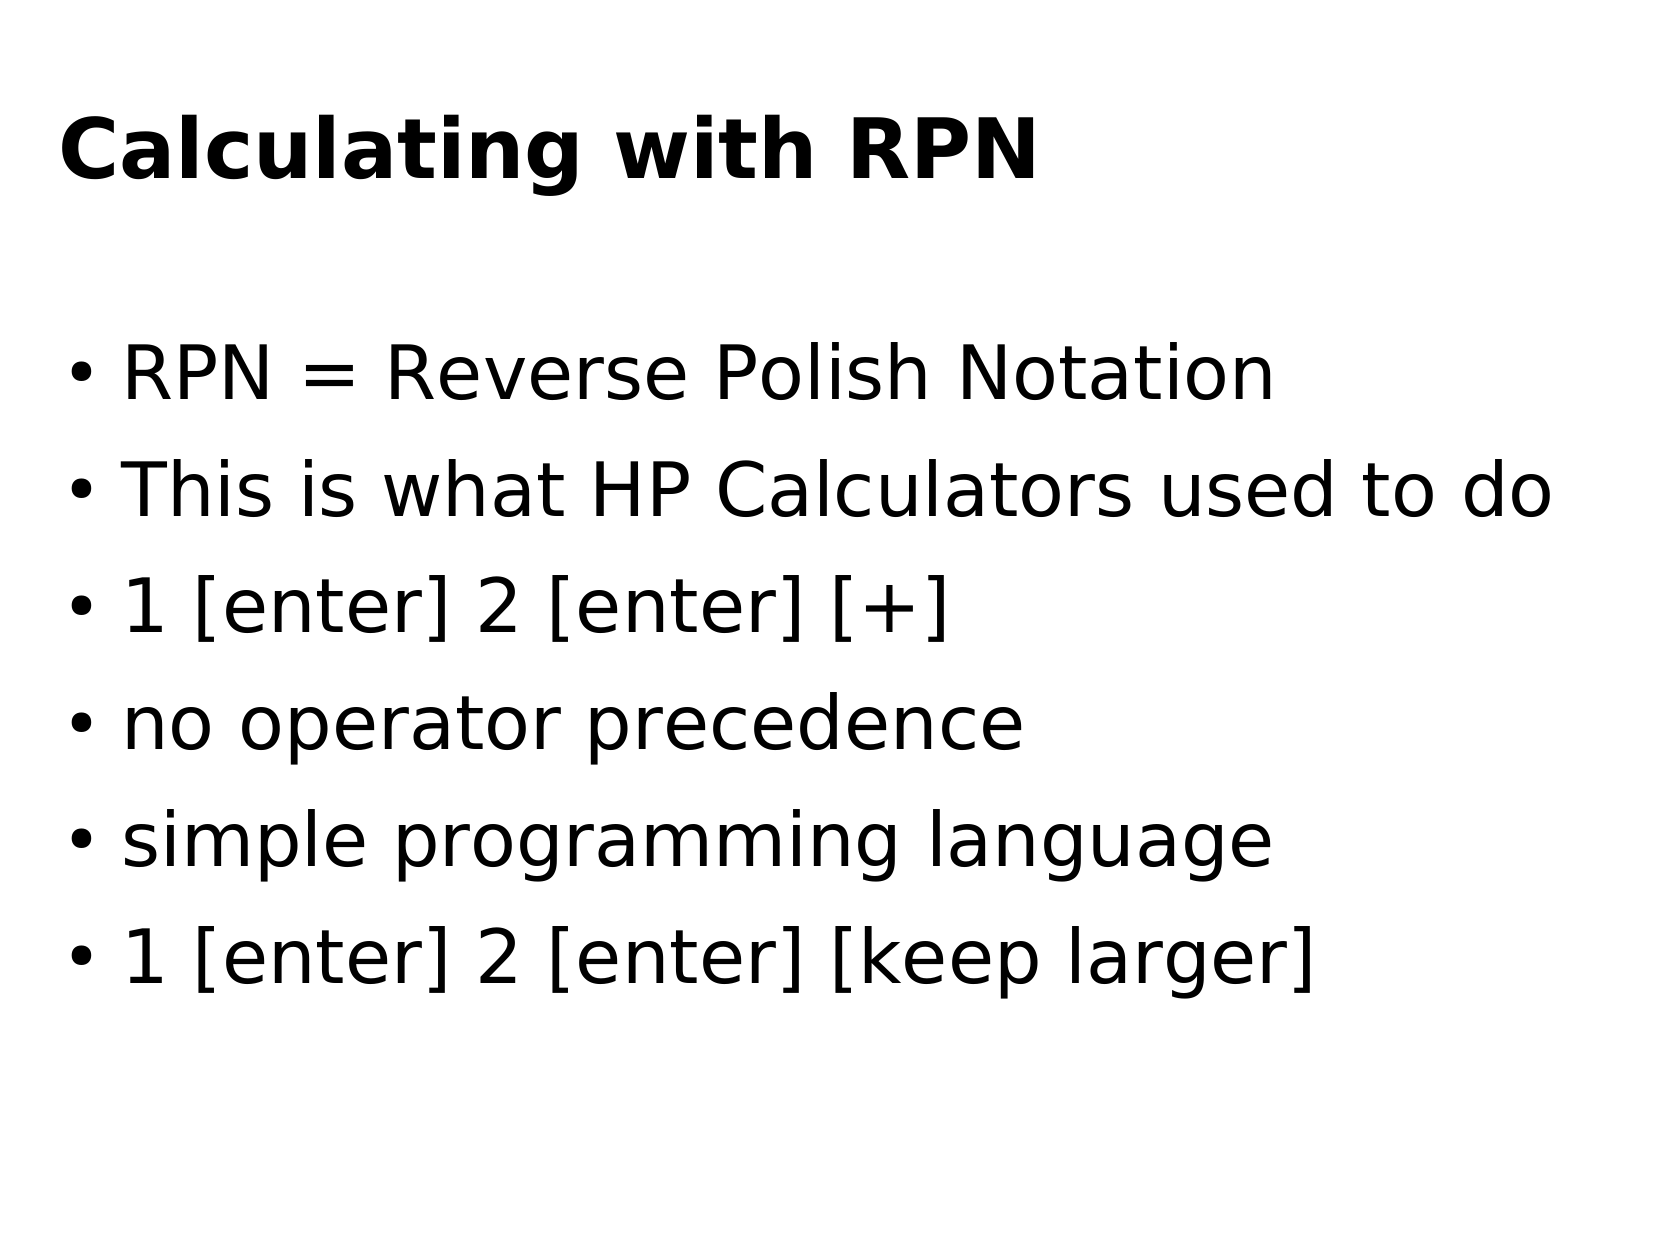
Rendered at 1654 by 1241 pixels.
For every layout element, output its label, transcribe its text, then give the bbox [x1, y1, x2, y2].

title Calculating with RPN [59, 75, 1607, 225]
list RPN = Reverse Polish Notation This is what HP Calculators used to do 1 [enter] 2 [enter] [+] no operator precedence simple programming language 1 [enter] 2 [enter] [keep larger] [50, 329, 1571, 1099]
